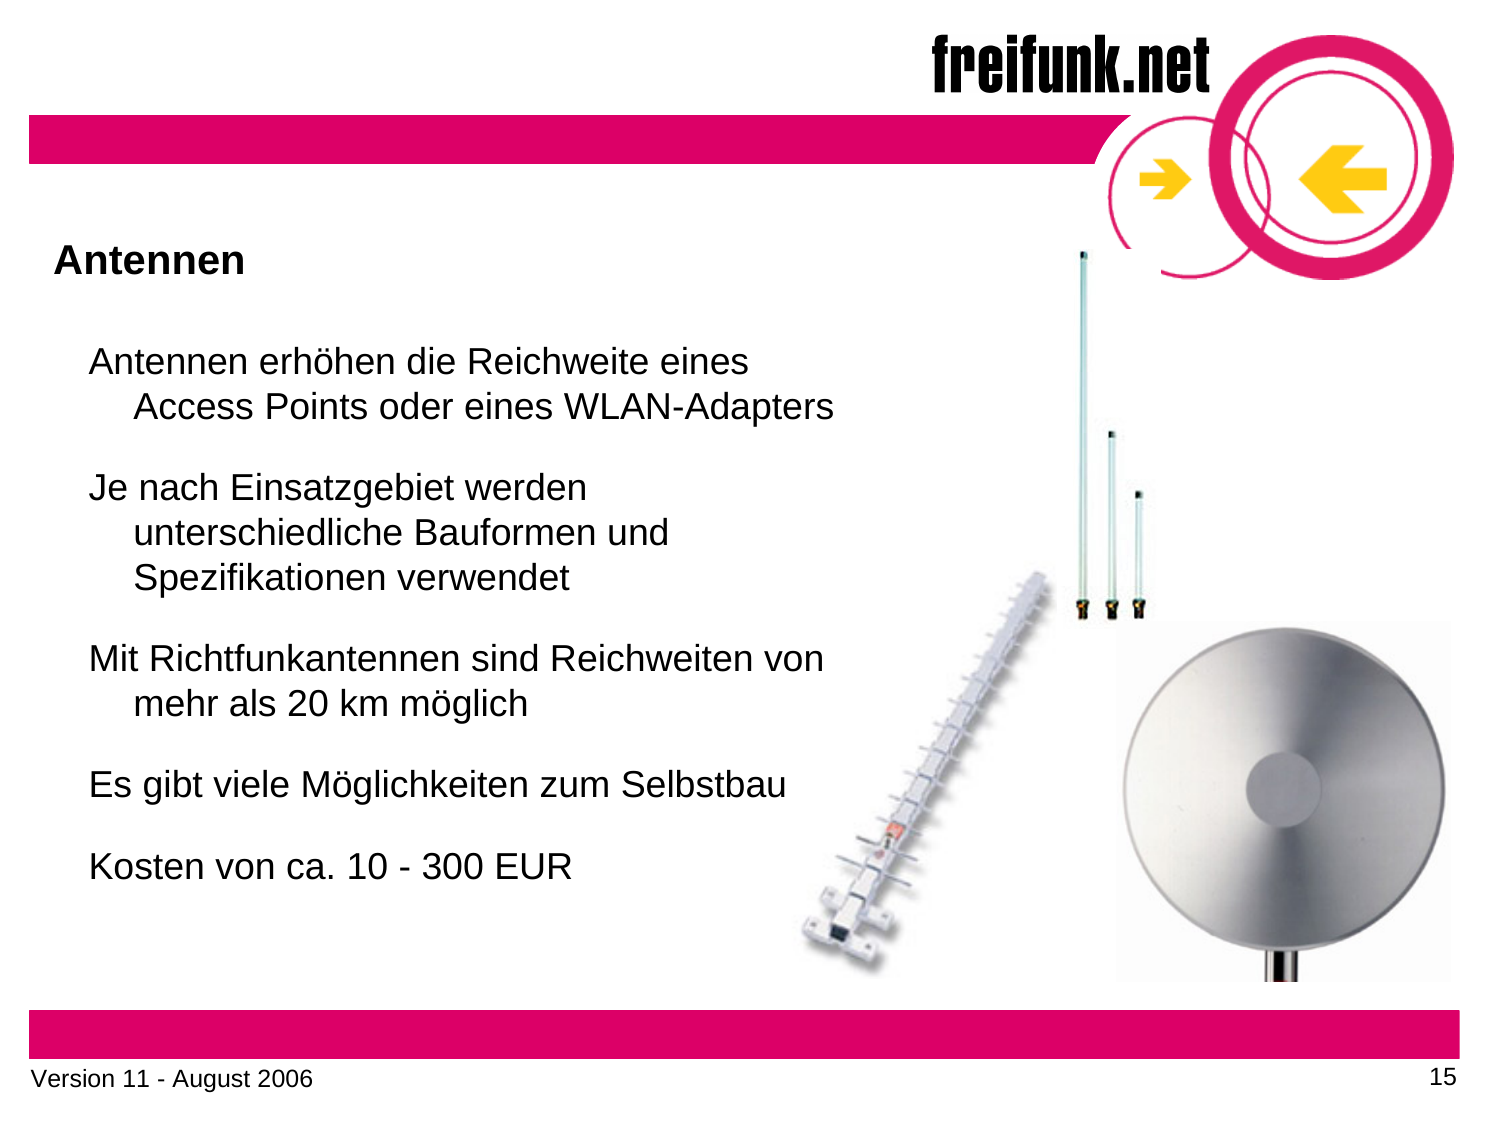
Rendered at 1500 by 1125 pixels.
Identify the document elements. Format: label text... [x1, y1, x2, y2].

text_box Antennen [53, 233, 1046, 313]
picture [777, 34, 1454, 982]
text_box Antennen erhöhen die Reichweite eines Access Points oder eines WLAN-Adapters Je nach Einsatzgebiet werden unterschiedliche Bauformen und Spezifikationen verwendet Mit Richtfunkantennen sind Reichweiten von mehr als 20 km möglich Es gibt viele Möglichkeiten zum Selbstbau Kosten von ca. 10 - 300 EUR [59, 337, 864, 976]
